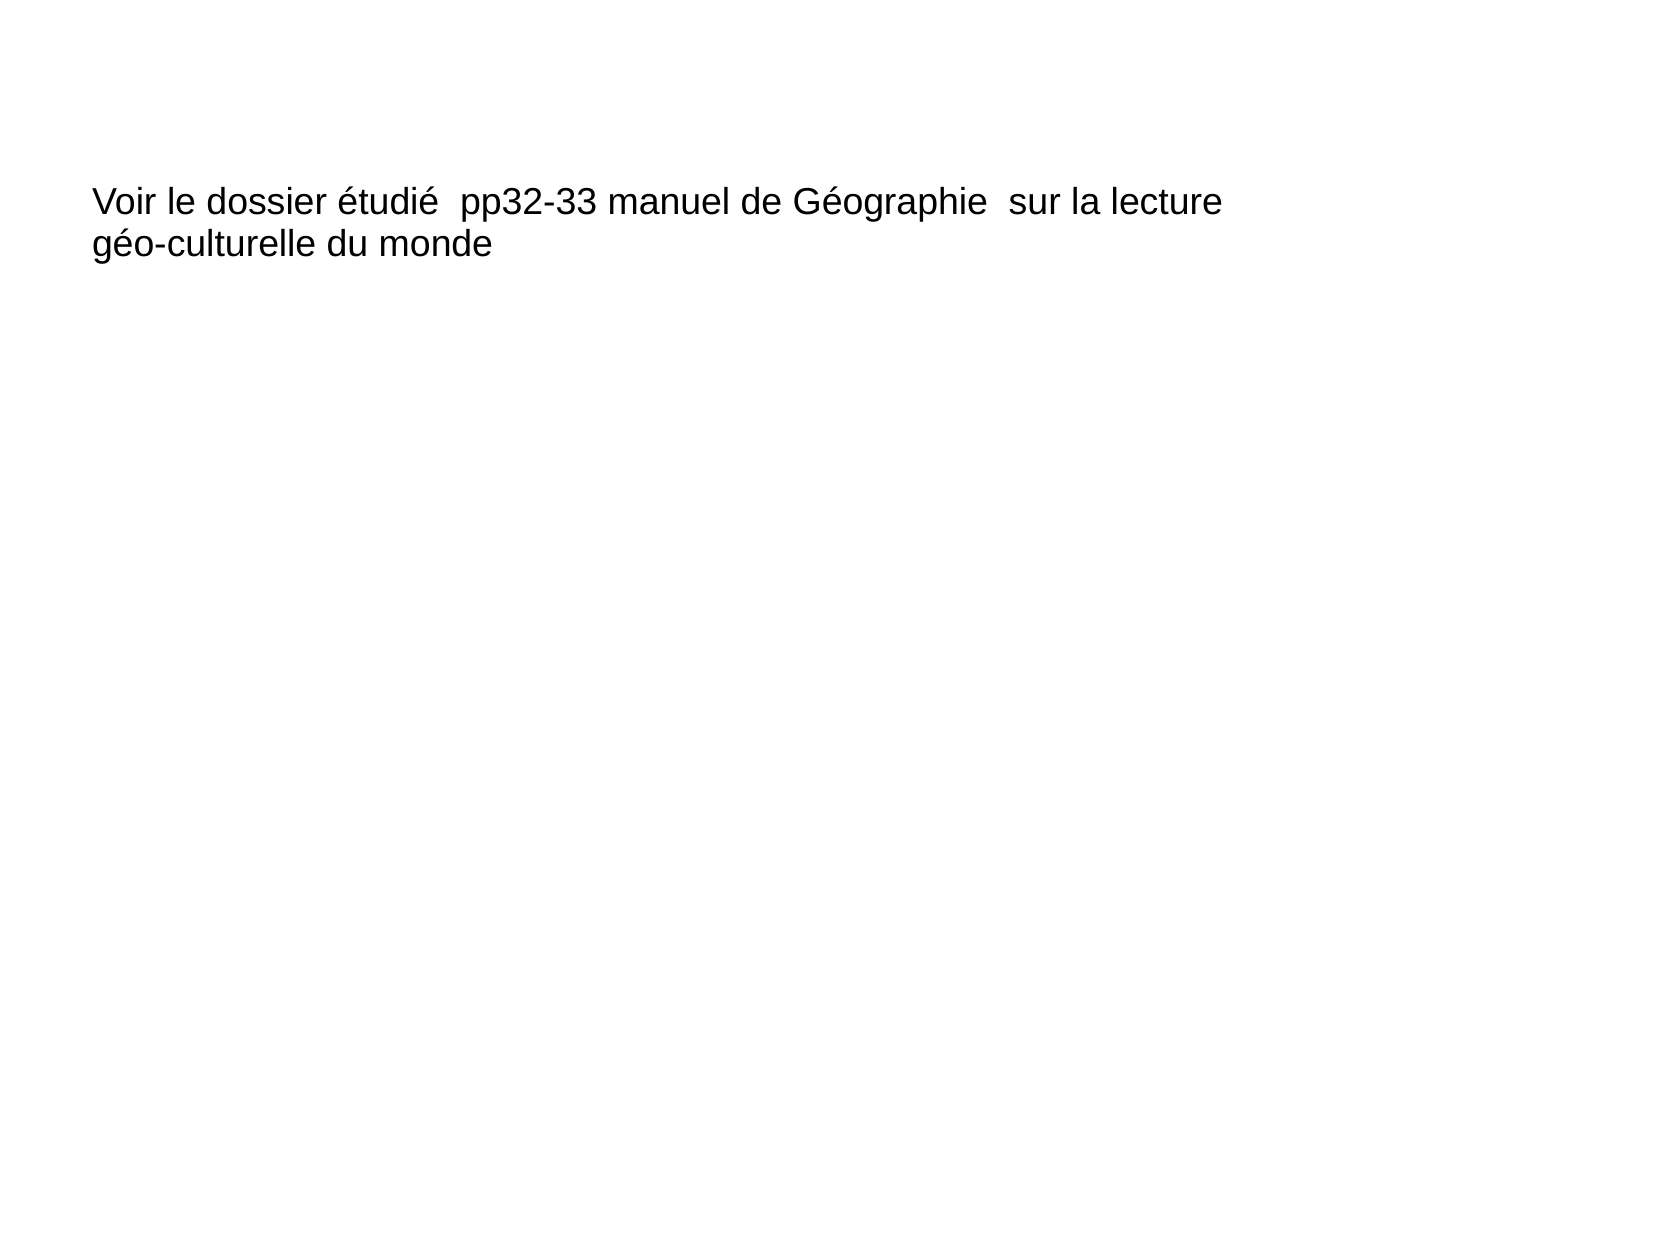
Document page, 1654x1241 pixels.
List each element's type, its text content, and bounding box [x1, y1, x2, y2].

text_box Voir le dossier étudié pp32-33 manuel de Géographie sur la lecture géo-culturelle du monde [77, 172, 1249, 272]
